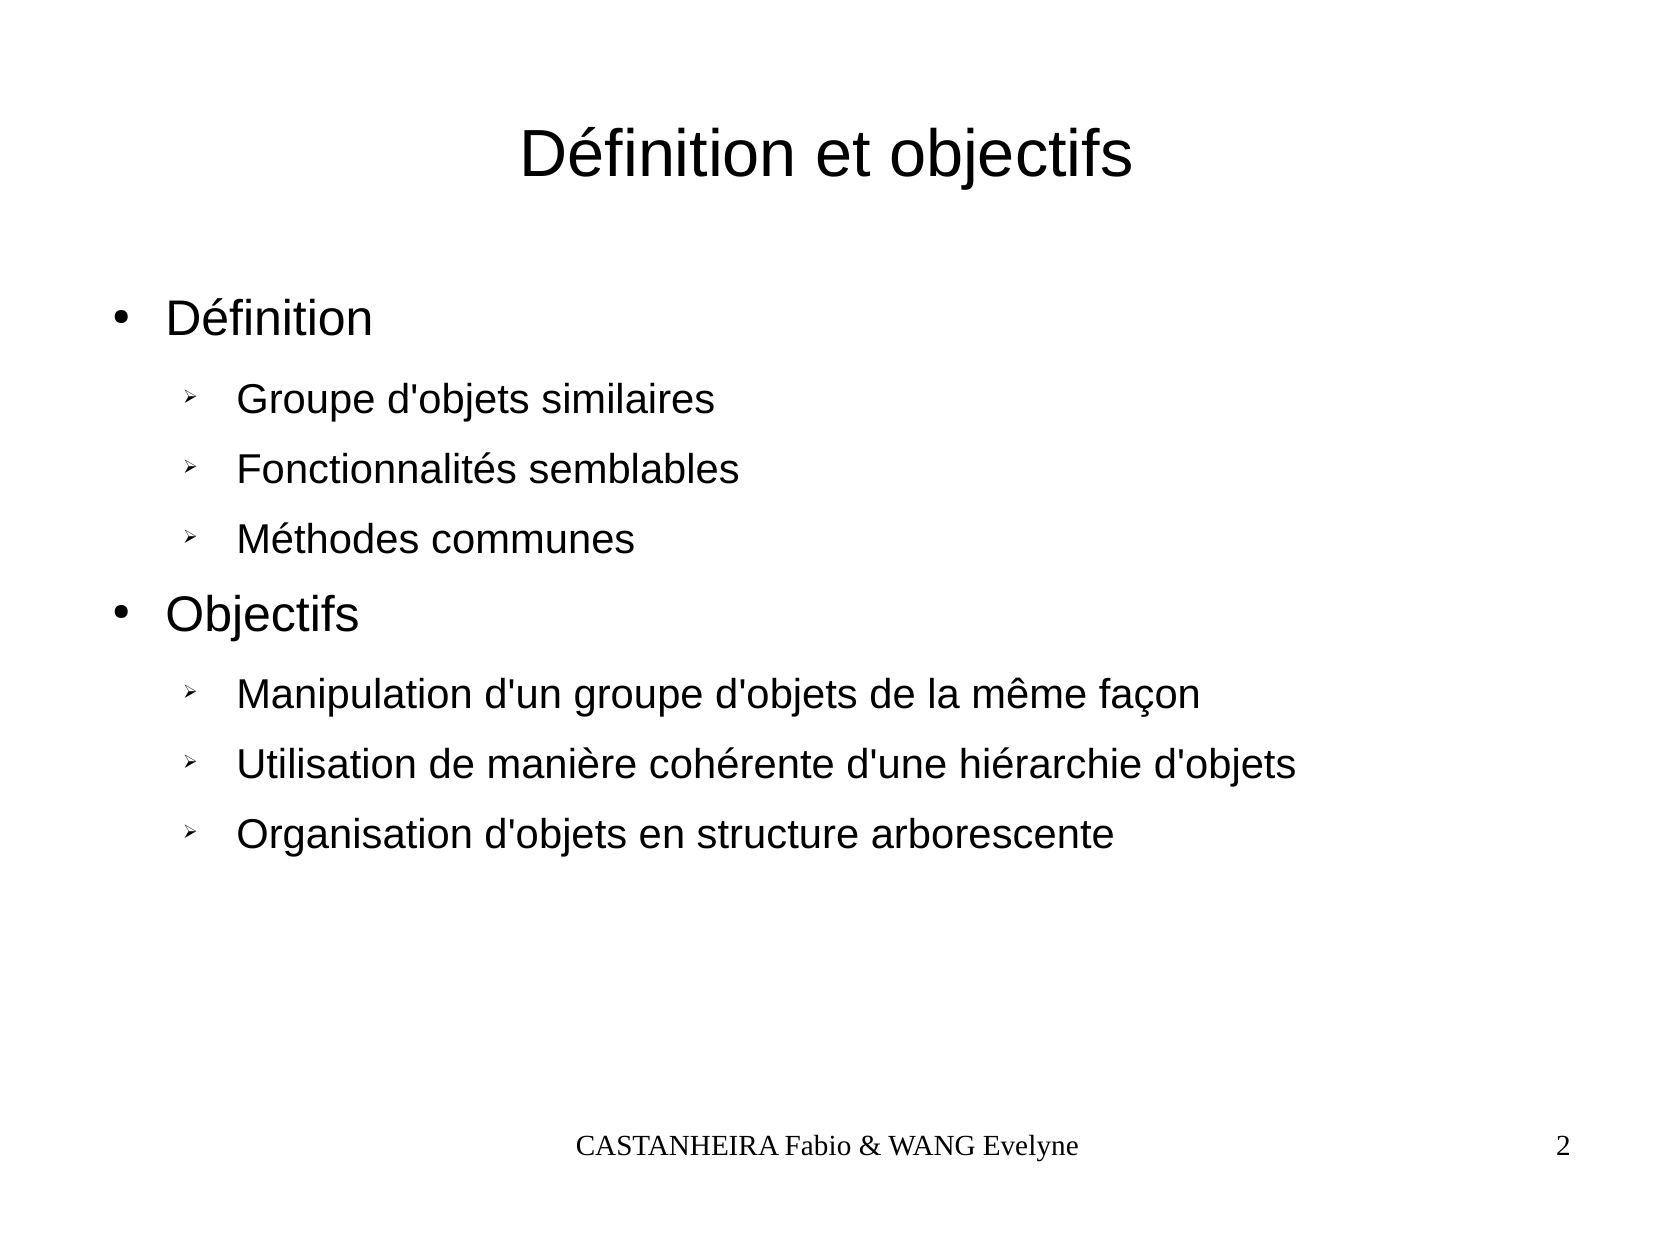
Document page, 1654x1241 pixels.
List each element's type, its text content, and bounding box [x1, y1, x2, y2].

list Définition Groupe d'objets similaires Fonctionnalités semblables Méthodes communes Objectifs Manipulation d'un groupe d'objets de la même façon Utilisation de manière cohérente d'une hiérarchie d'objets Organisation d'objets en structure arborescente [94, 290, 1550, 1010]
title Définition et objectifs [82, 49, 1571, 257]
